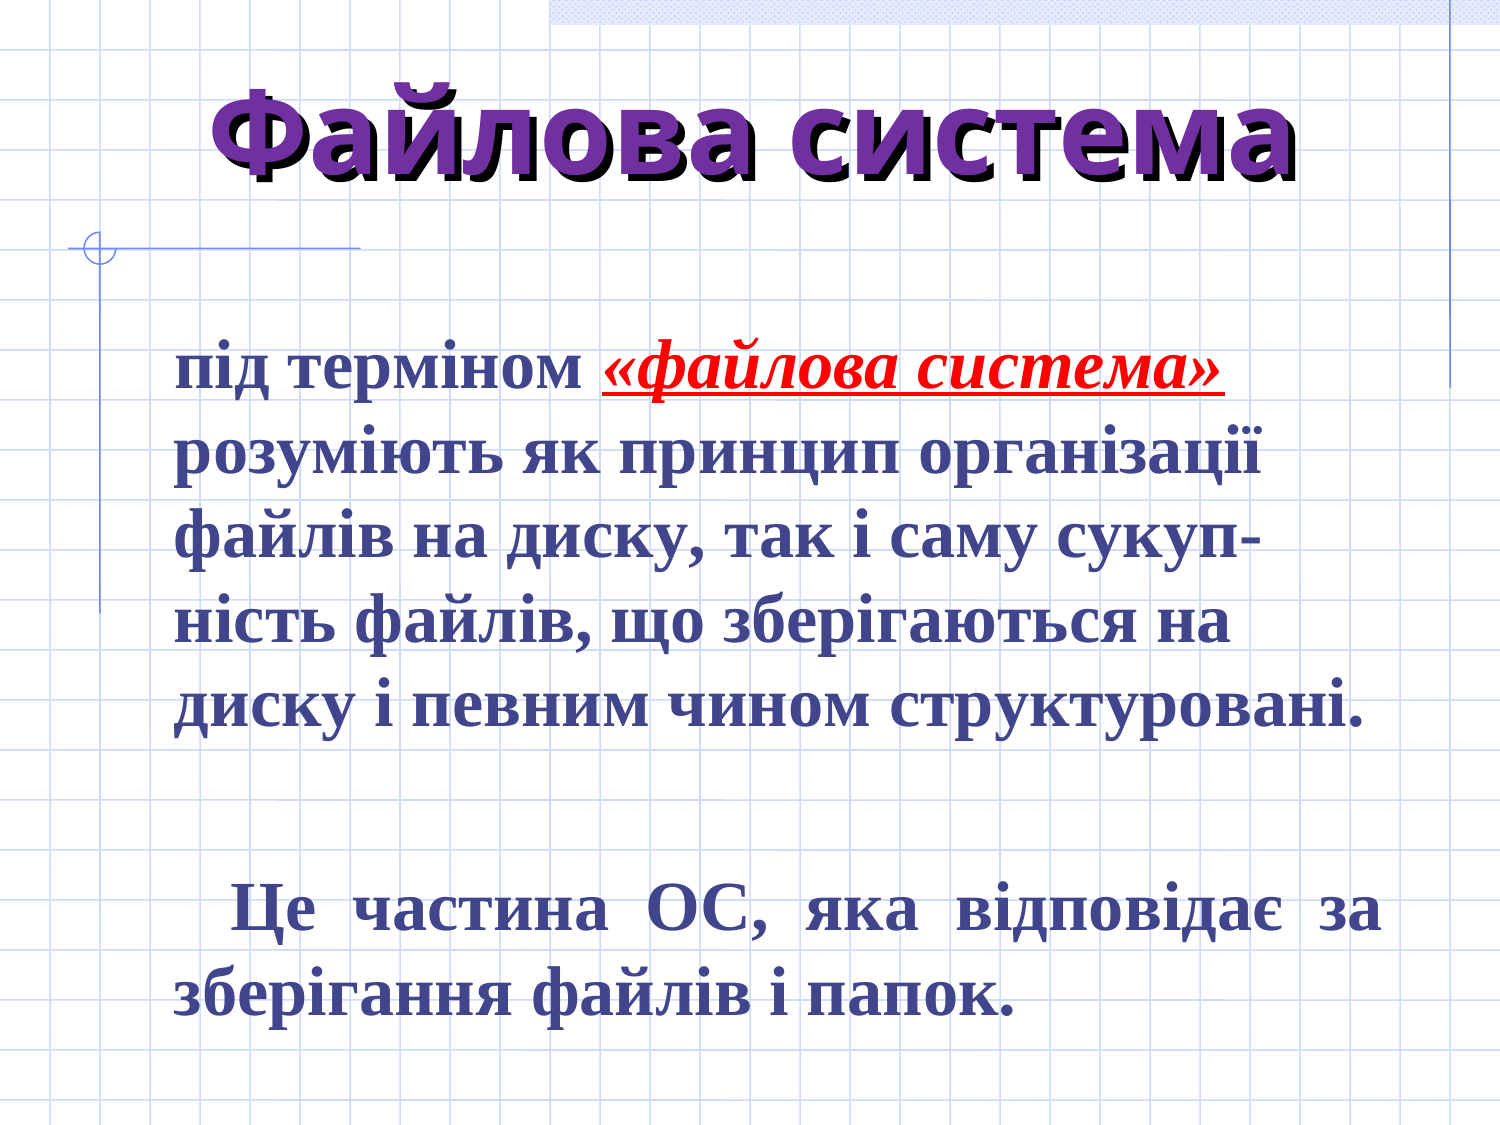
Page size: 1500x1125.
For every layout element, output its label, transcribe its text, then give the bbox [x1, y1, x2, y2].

list Файлова система під терміном «файлова система» розуміють як принцип організації файлів на диску, так і саму сукуп-ність файлів, що зберігаються на диску і певним чином структуровані. Це частина ОС, яка відповідає за зберігання файлів і папок. [53, 50, 1413, 1071]
